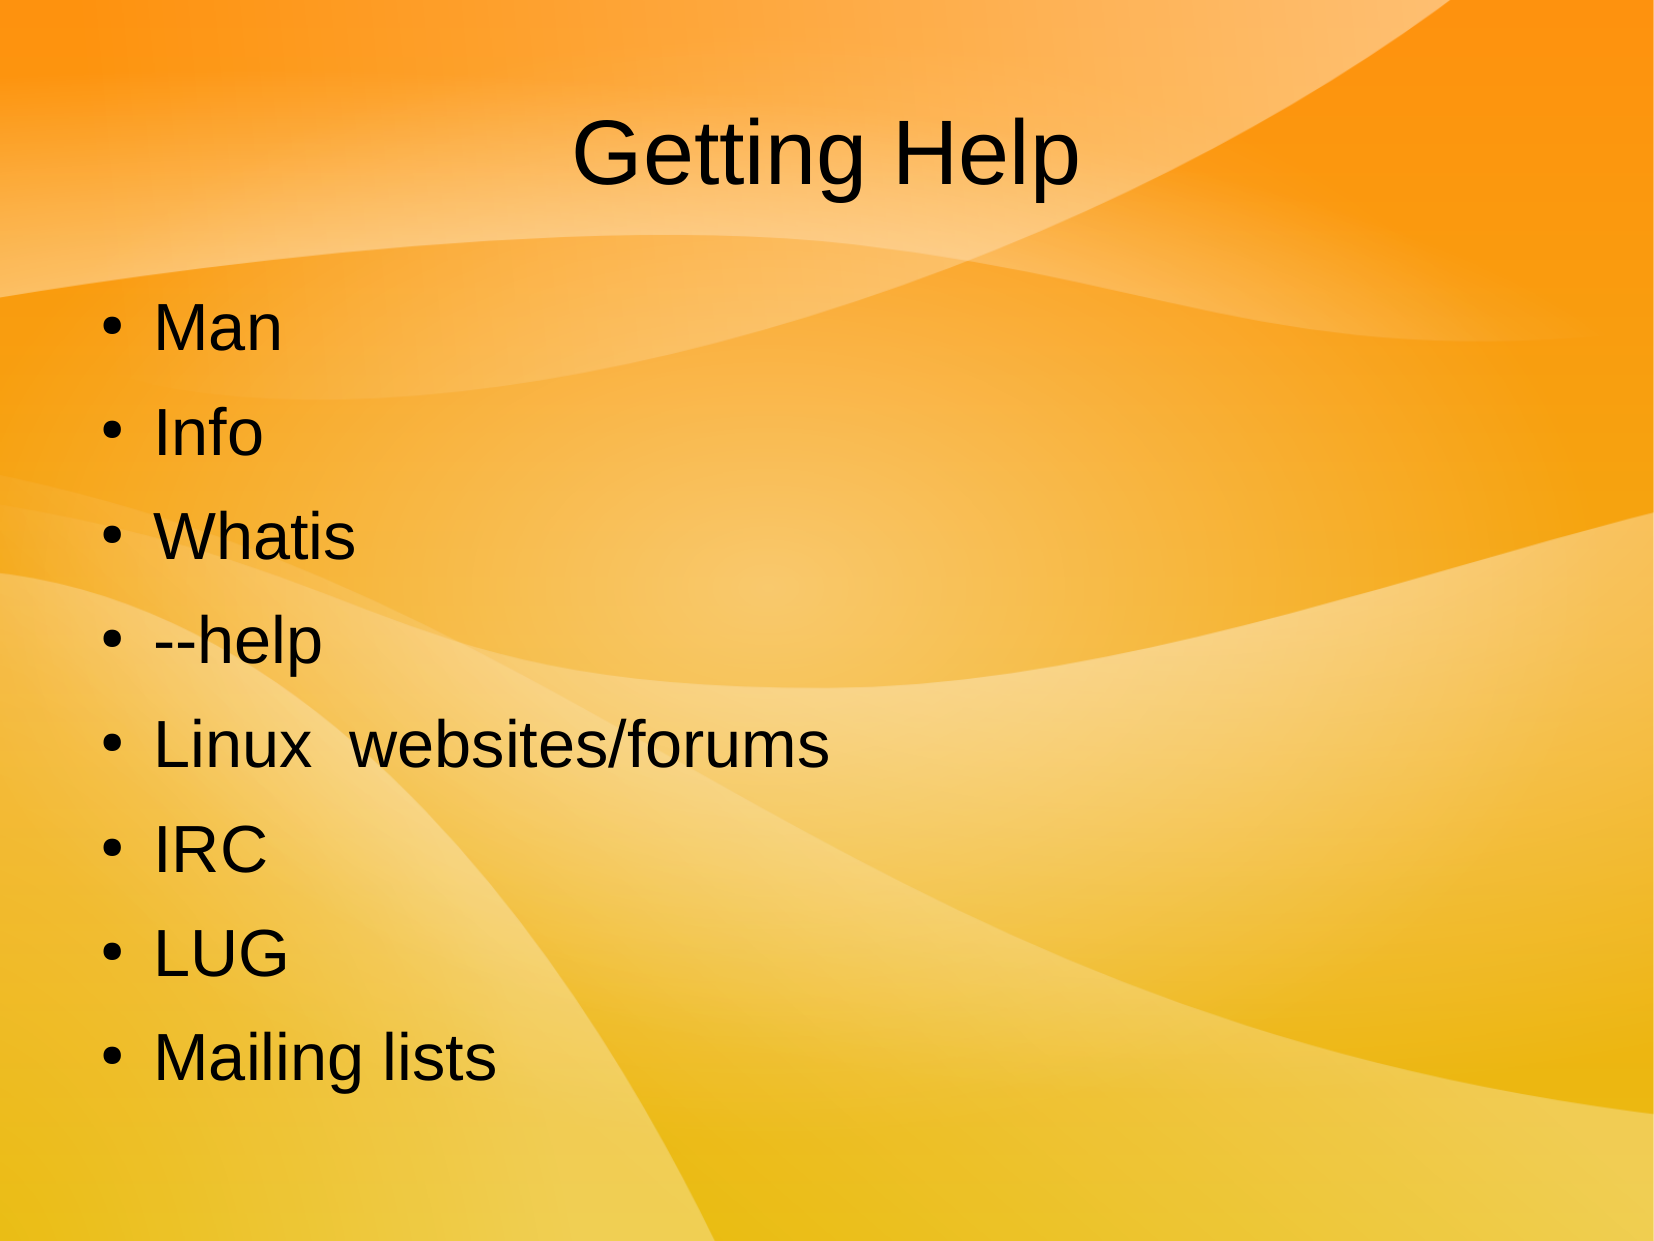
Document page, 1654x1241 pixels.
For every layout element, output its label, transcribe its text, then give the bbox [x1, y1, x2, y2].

list Man Info Whatis --help Linux websites/forums IRC LUG Mailing lists [82, 290, 1571, 1096]
picture [0, 0, 1654, 1241]
title Getting Help [82, 56, 1571, 250]
